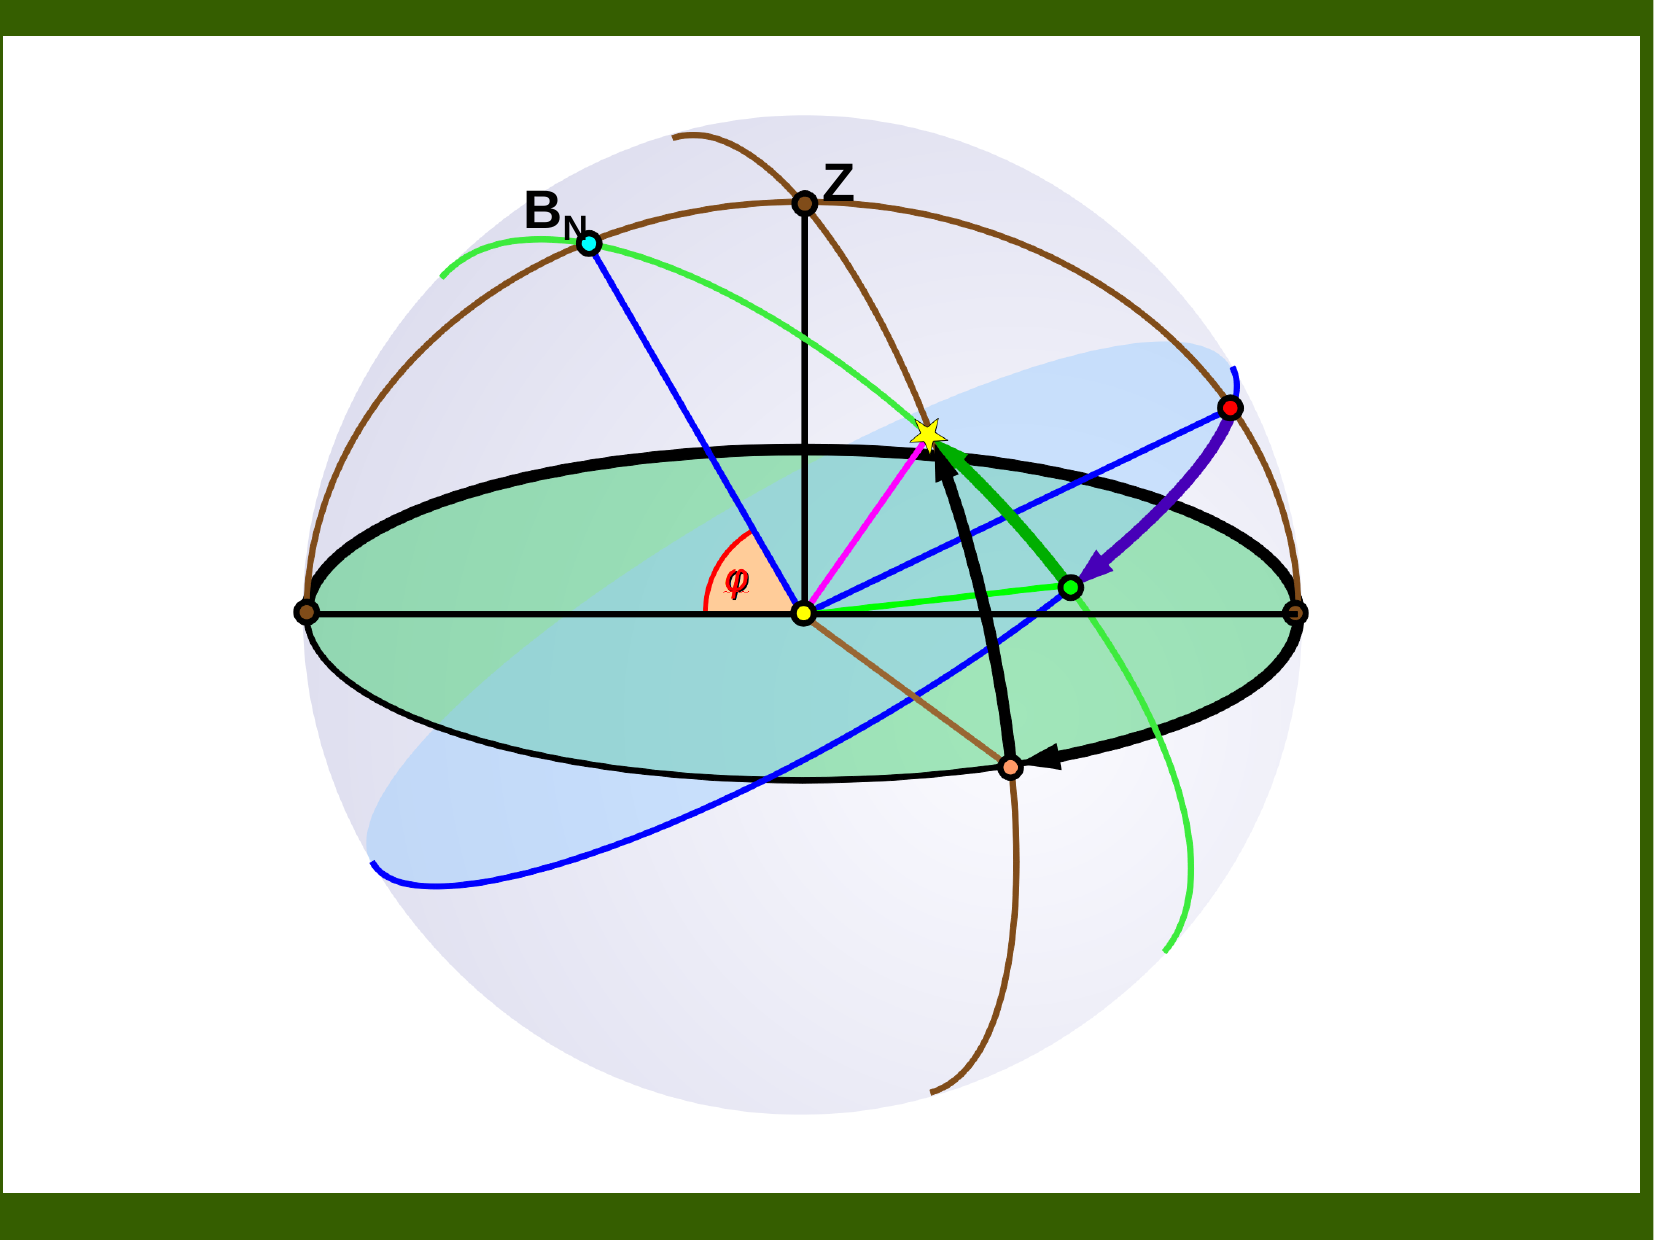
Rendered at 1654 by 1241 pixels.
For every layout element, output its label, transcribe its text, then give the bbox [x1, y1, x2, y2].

picture [3, 36, 1640, 1193]
text_box Z [807, 145, 871, 221]
text_box BN [508, 172, 604, 255]
